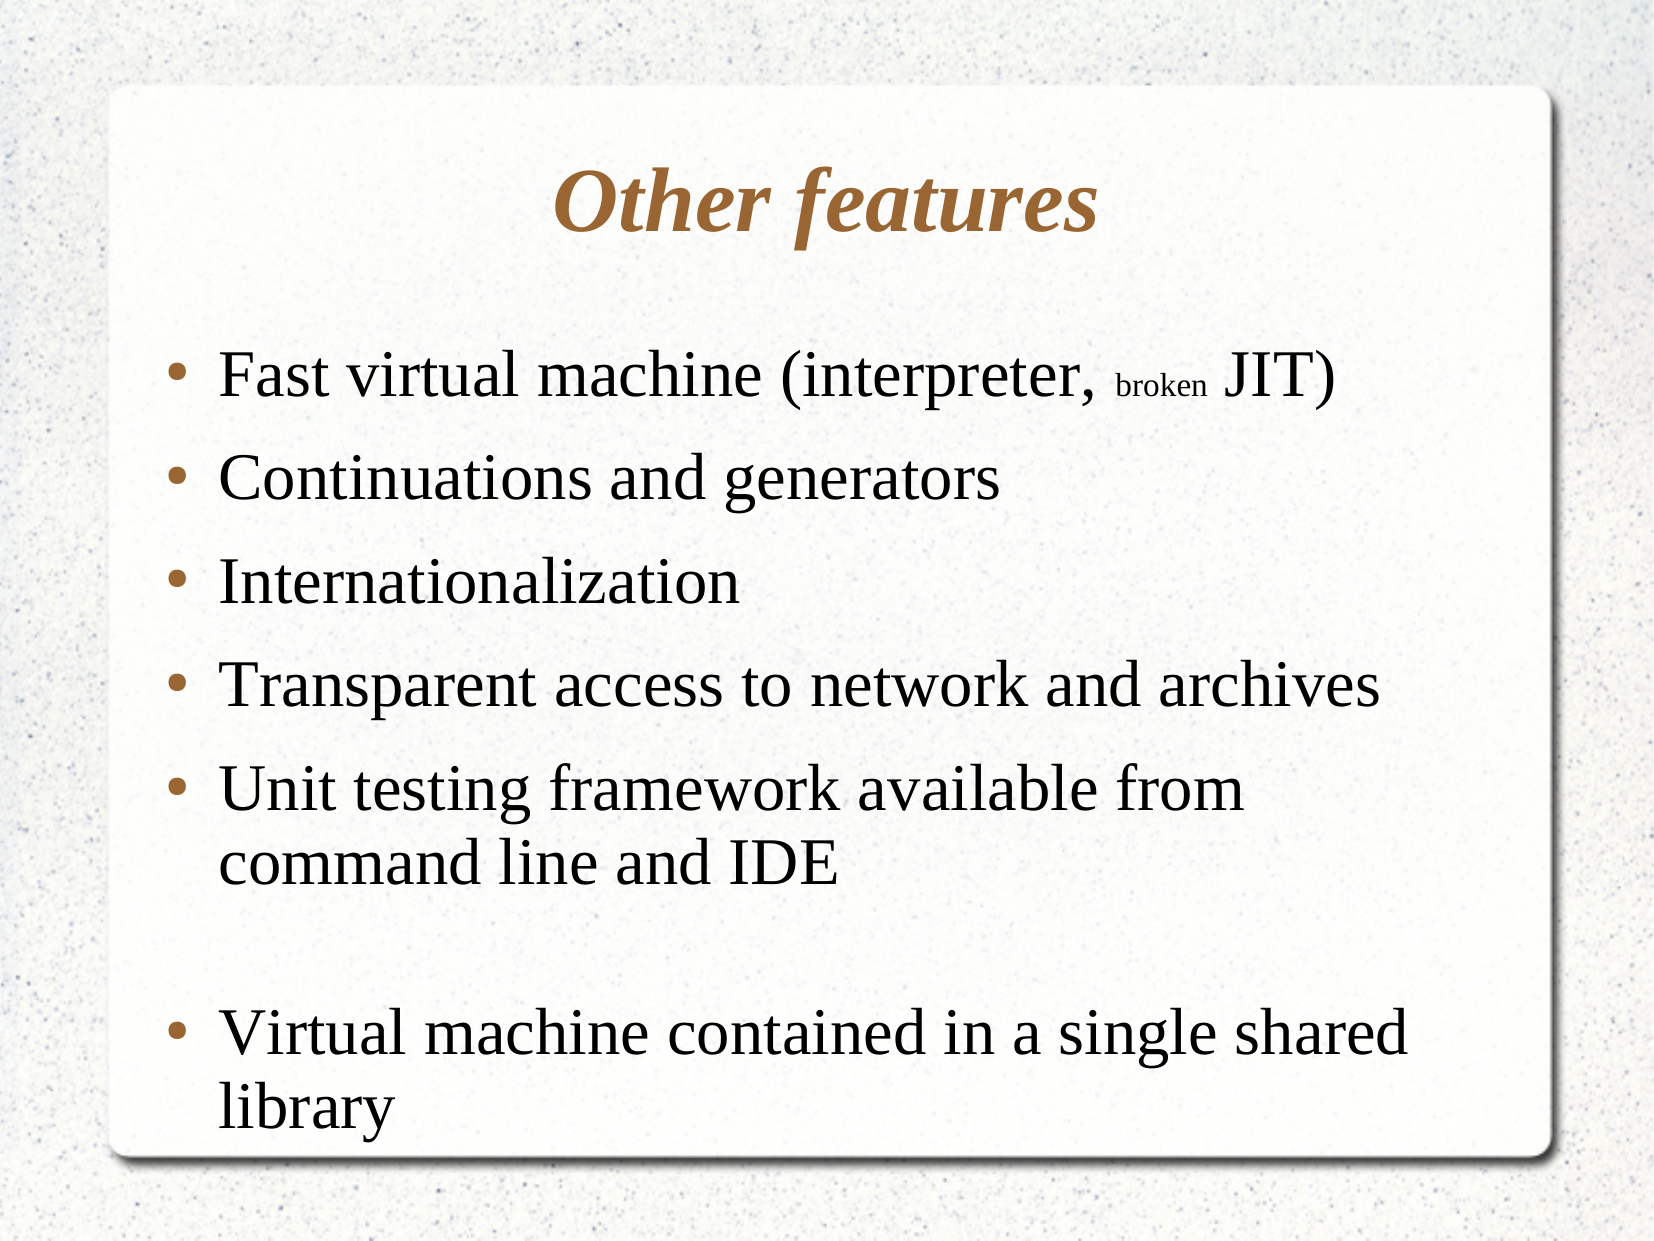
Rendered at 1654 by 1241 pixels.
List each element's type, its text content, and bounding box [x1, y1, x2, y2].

title Other features [118, 104, 1536, 297]
picture [0, 0, 1654, 1241]
list Fast virtual machine (interpreter, broken JIT) Continuations and generators Internationalization Transparent access to network and archives Unit testing framework available from command line and IDE Virtual machine contained in a single shared library [147, 336, 1506, 1144]
